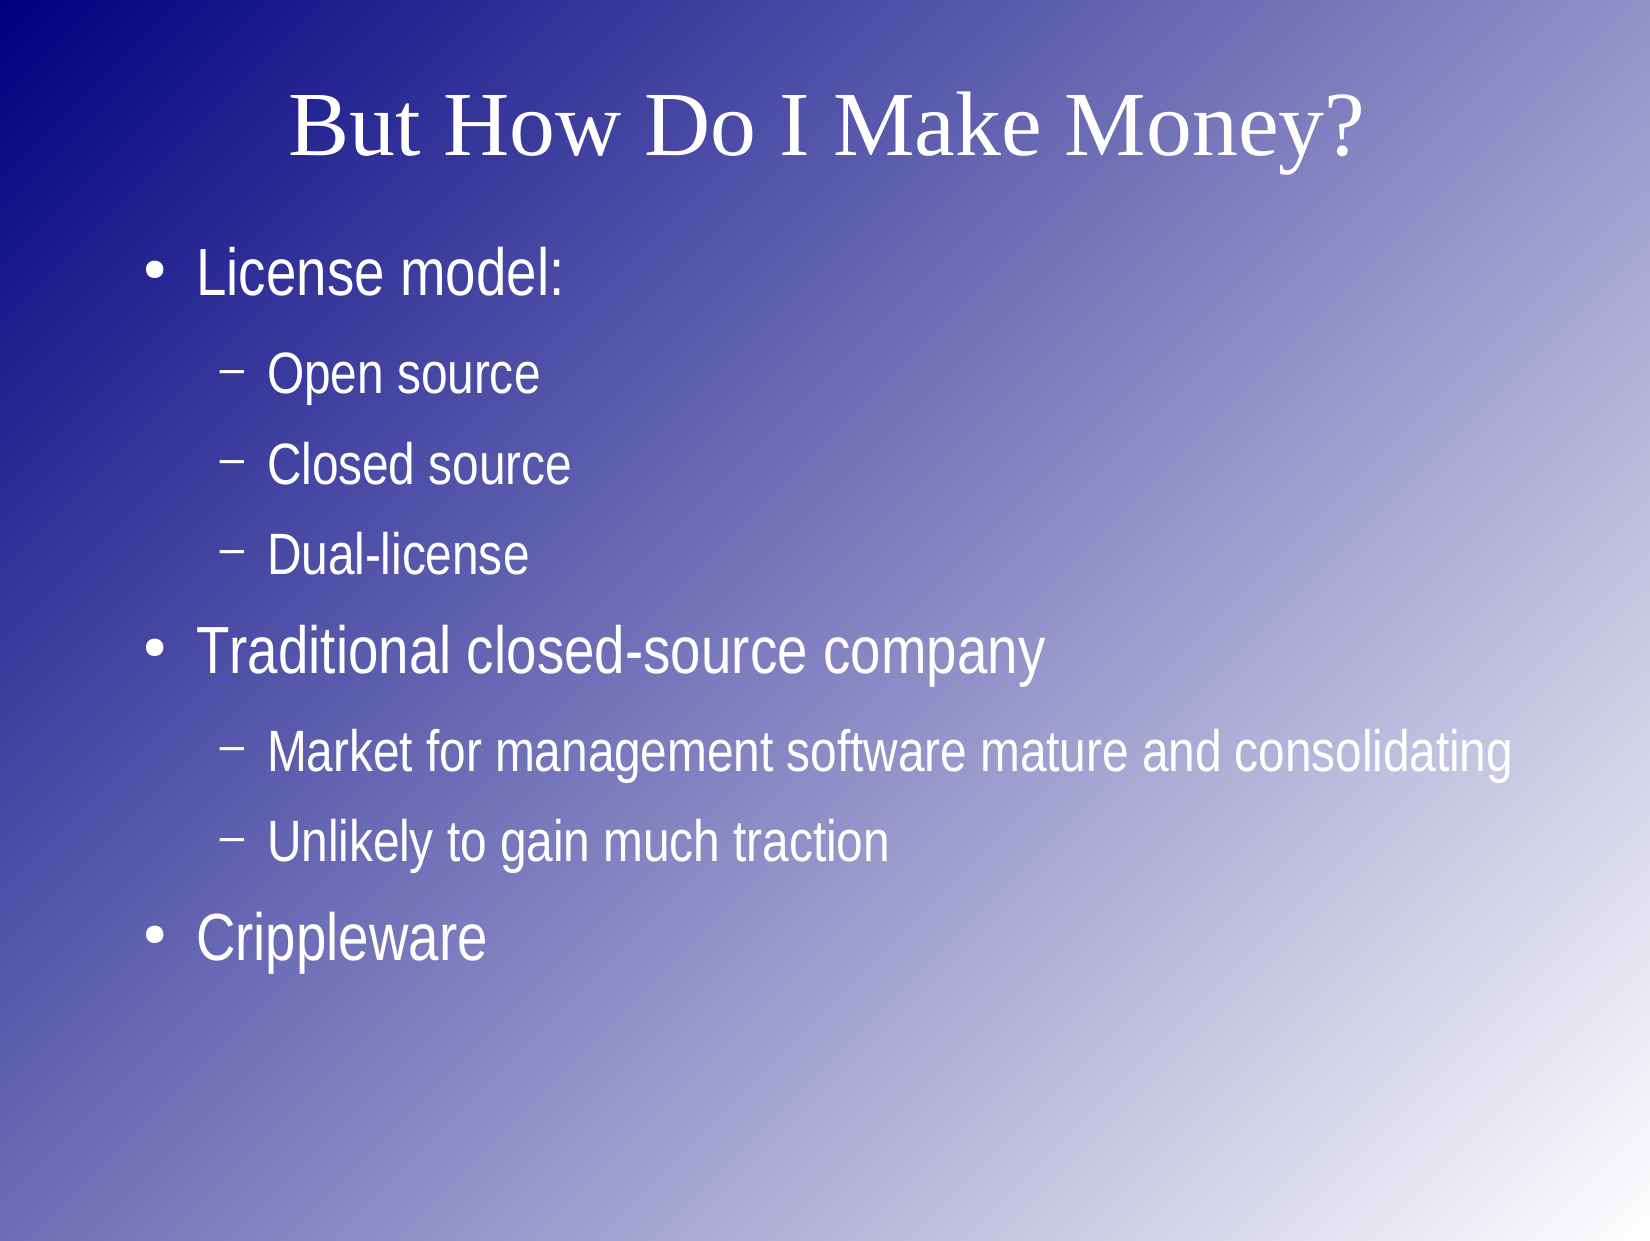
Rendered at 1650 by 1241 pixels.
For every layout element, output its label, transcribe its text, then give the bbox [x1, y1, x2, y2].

title But How Do I Make Money? [123, 27, 1533, 221]
list License model: Open source Closed source Dual-license Traditional closed-source company Market for management software mature and consolidating Unlikely to gain much traction Crippleware [125, 233, 1535, 1051]
